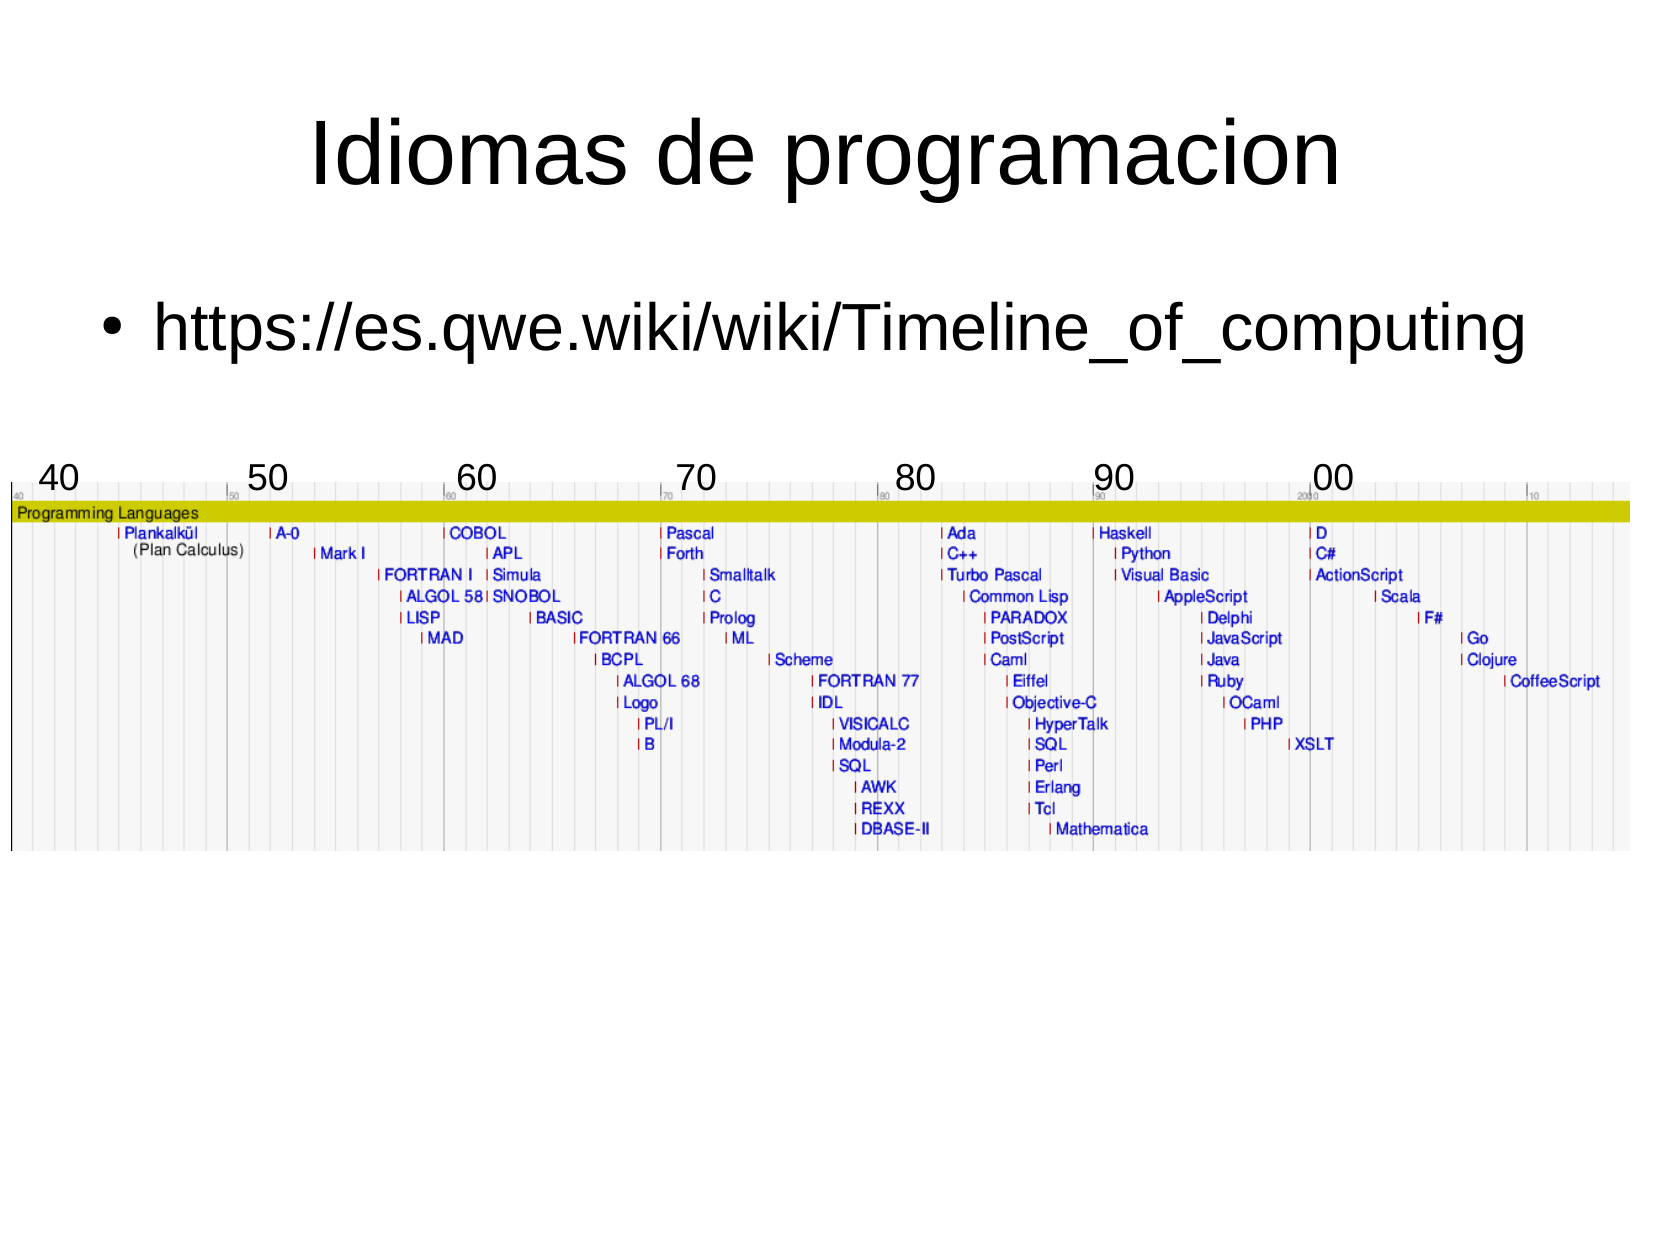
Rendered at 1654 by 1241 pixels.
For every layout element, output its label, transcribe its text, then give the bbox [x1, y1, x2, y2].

list https://es.qwe.wiki/wiki/Timeline_of_computing [82, 290, 1571, 426]
text_box 40 50 60 70 80 90 00 [23, 448, 1595, 506]
picture [11, 482, 1630, 851]
title Idiomas de programacion [82, 49, 1571, 257]
